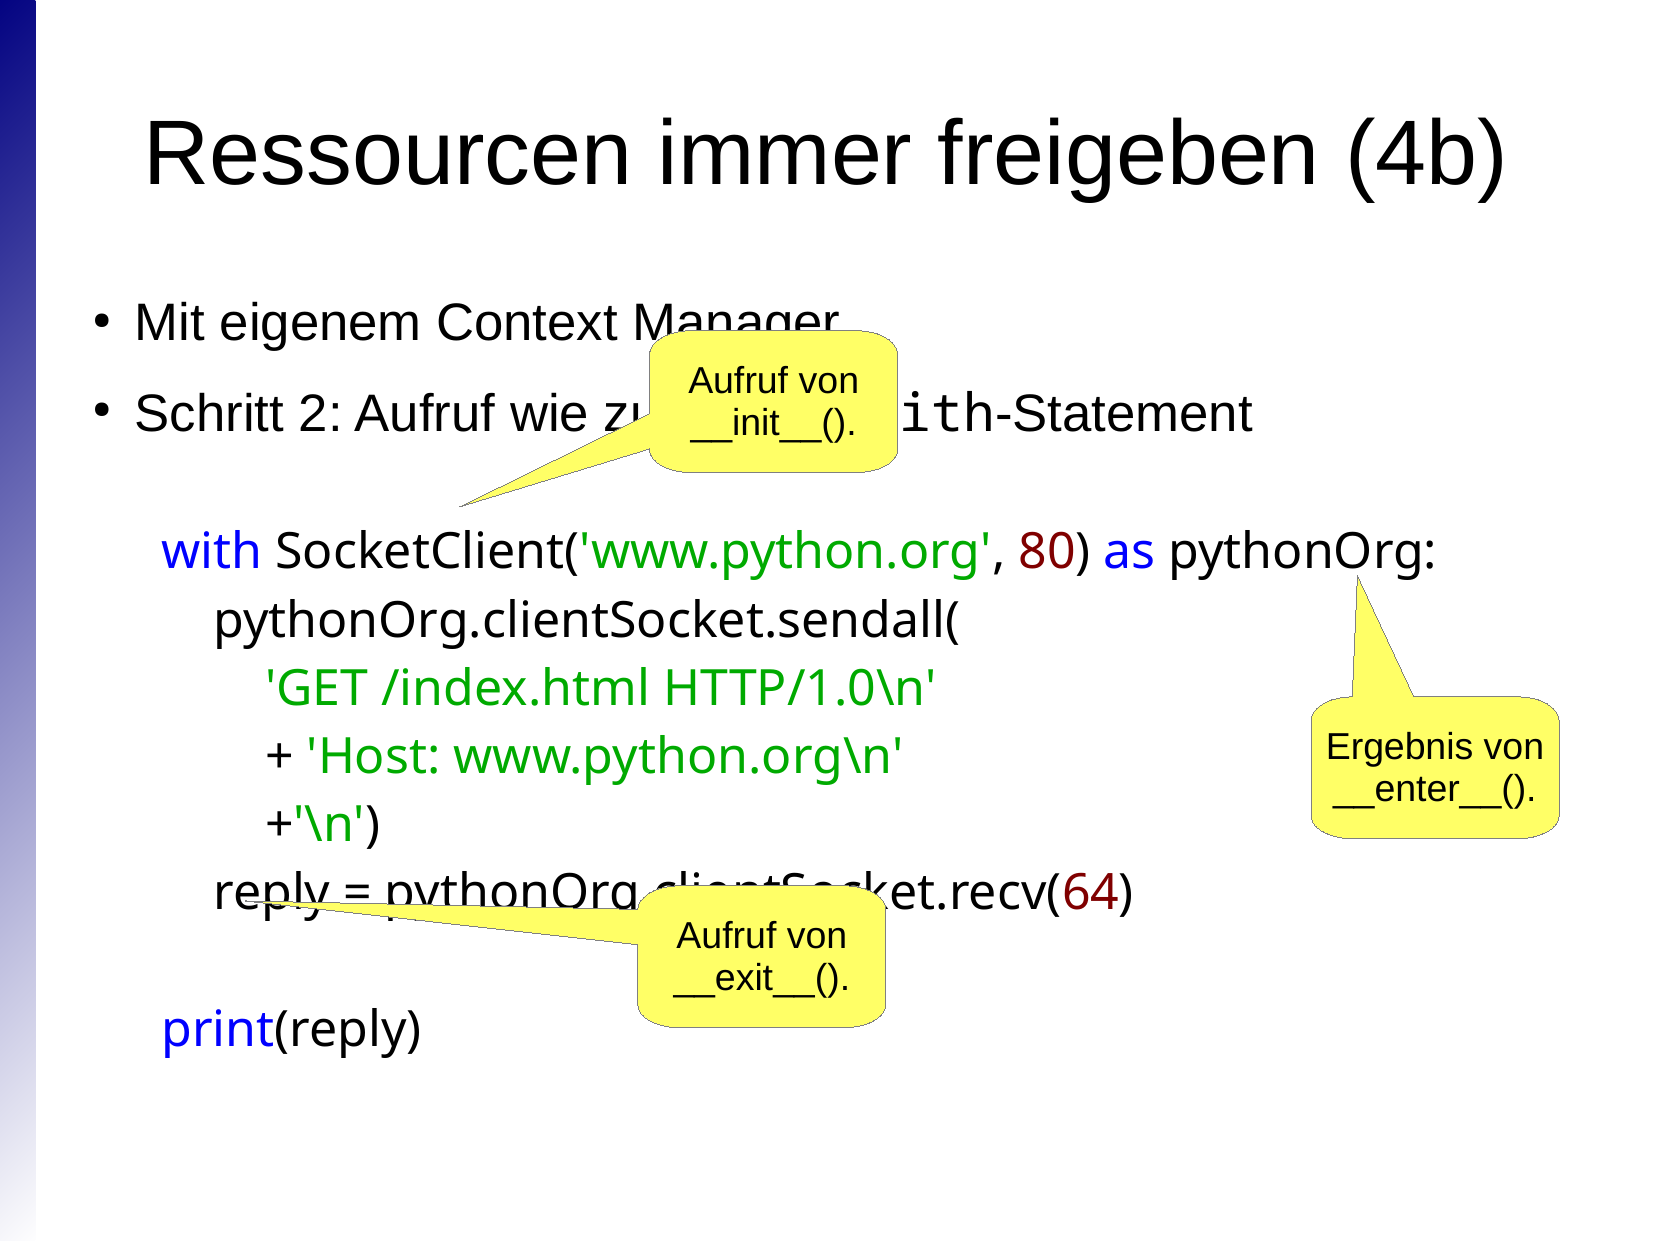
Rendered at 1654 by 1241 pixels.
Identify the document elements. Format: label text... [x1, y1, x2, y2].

text_box Aufruf von __exit__(). [245, 885, 886, 1028]
text_box Aufruf von __init__(). [459, 330, 898, 507]
text_box with SocketClient('www.python.org', 80) as pythonOrg: pythonOrg.clientSocket.sendall( 'GET /index.html HTTP/1.0\n' + 'Host: www.python.org\n' +'\n') reply = pythonOrg.clientSocket.recv(64) print(reply) [94, 507, 1548, 1004]
list Mit eigenem Context Manager Schritt 2: Aufruf wie zuvor über with-Statement [78, 292, 1567, 449]
title Ressourcen immer freigeben (4b) [82, 49, 1571, 257]
text_box Ergebnis von __enter__(). [1311, 575, 1560, 839]
